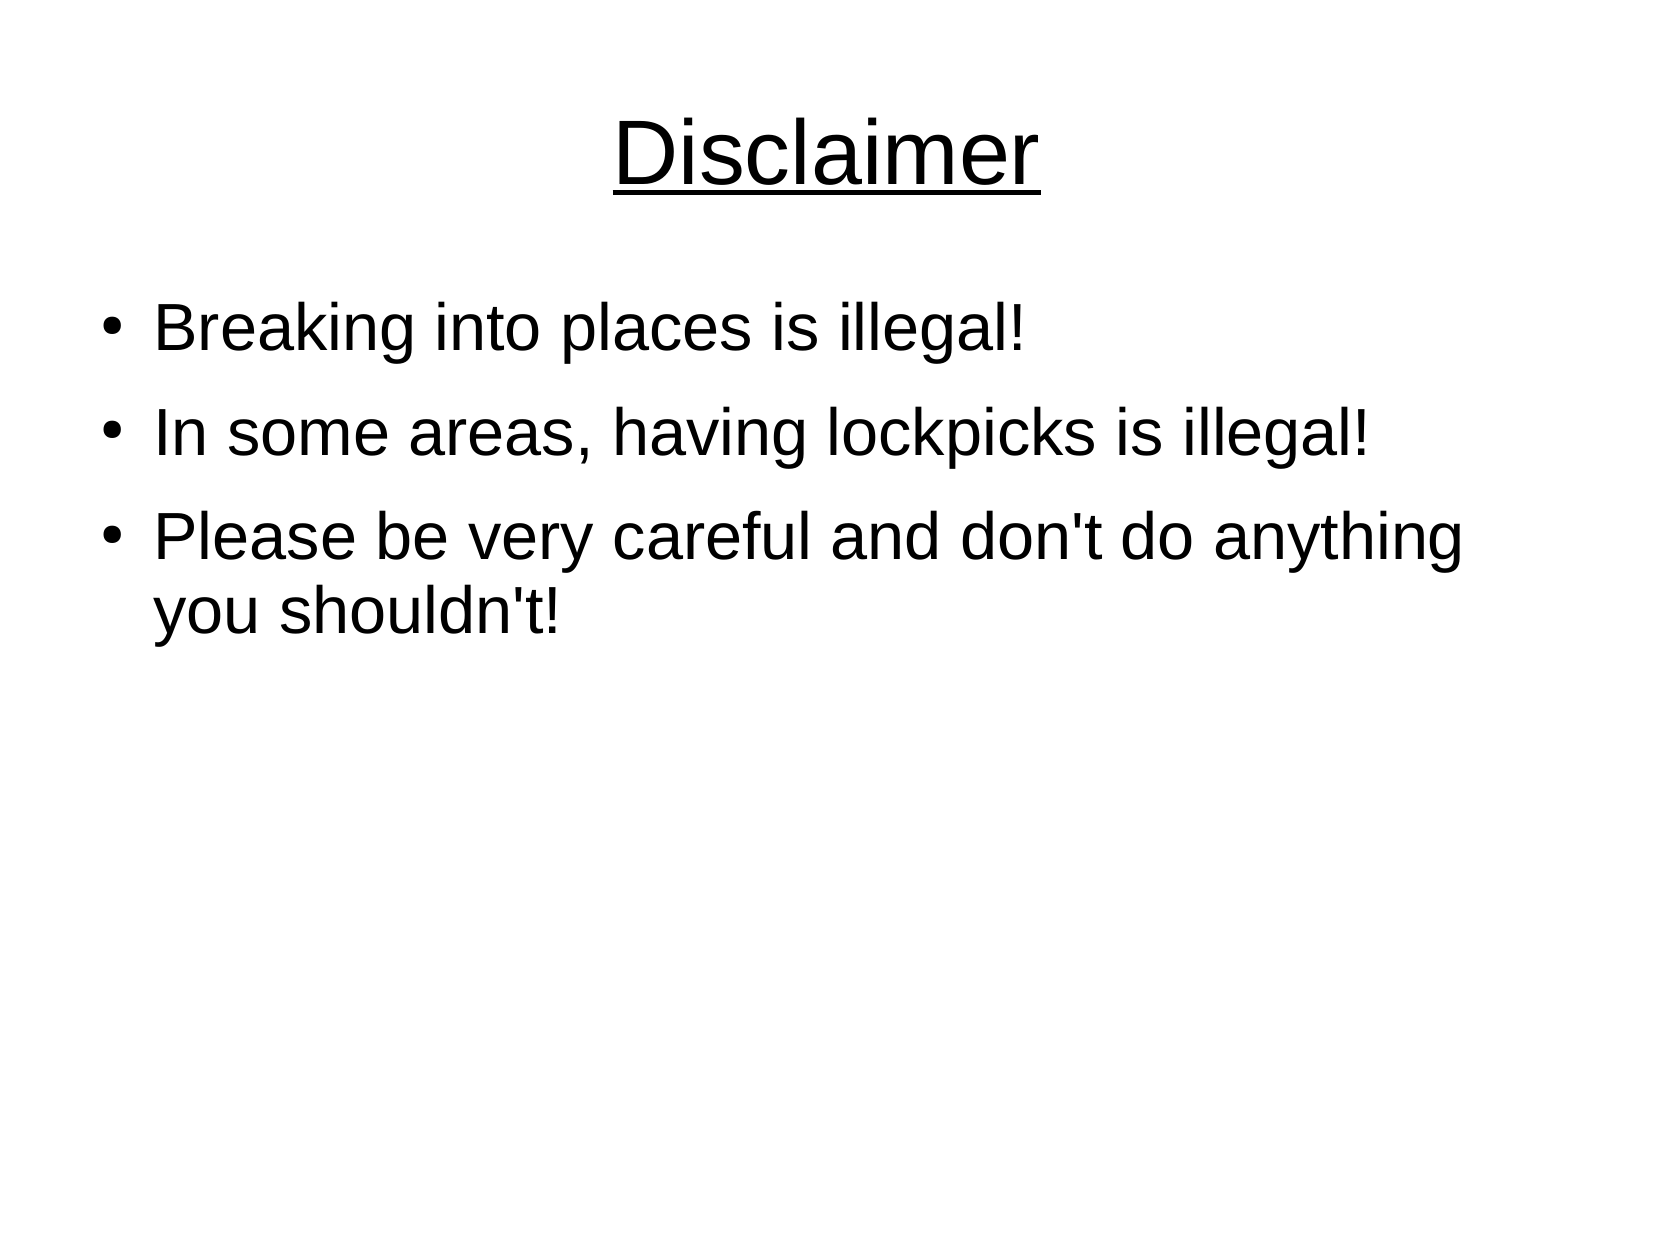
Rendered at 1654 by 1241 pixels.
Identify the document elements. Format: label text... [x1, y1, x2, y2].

title Disclaimer [82, 49, 1571, 257]
list Breaking into places is illegal! In some areas, having lockpicks is illegal! Please be very careful and don't do anything you shouldn't! [82, 290, 1571, 1109]
